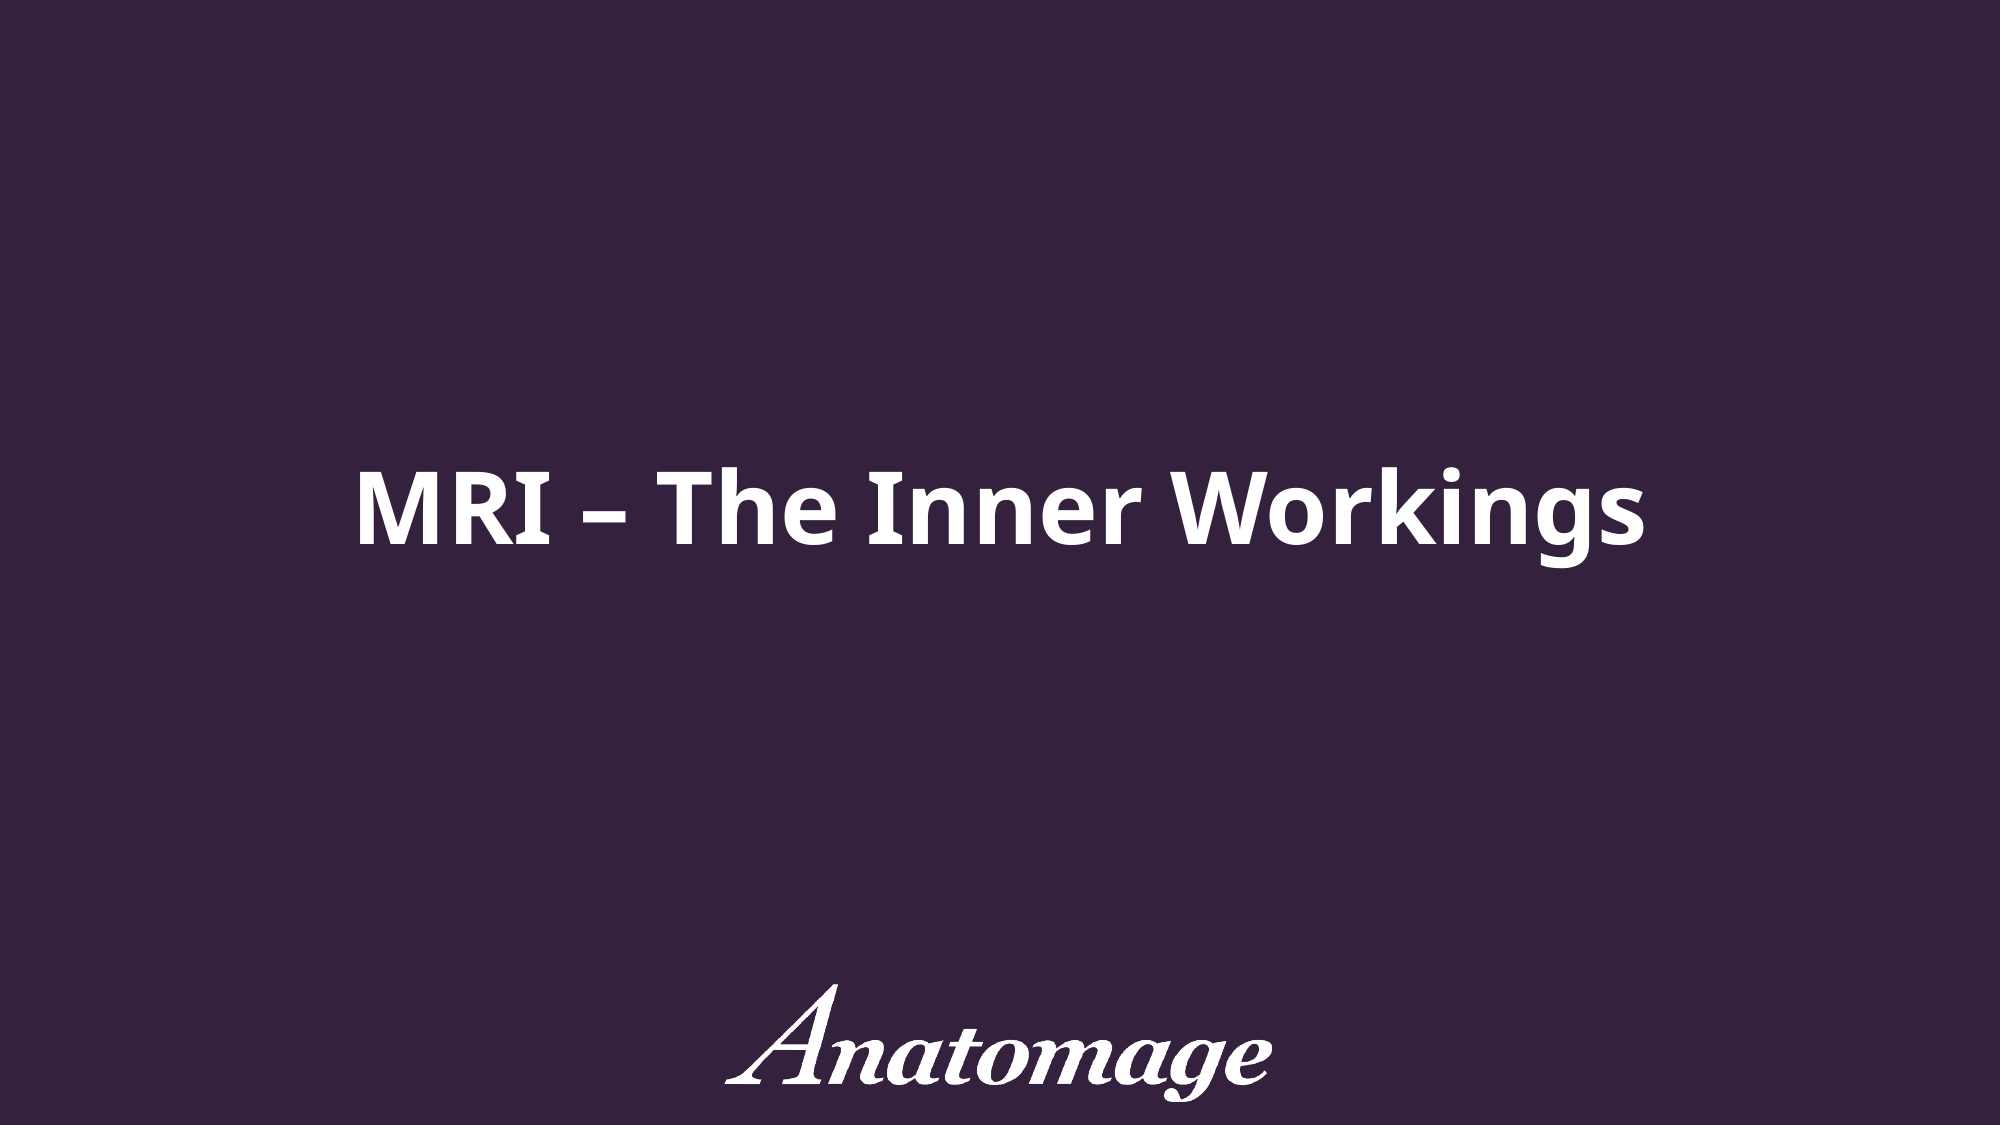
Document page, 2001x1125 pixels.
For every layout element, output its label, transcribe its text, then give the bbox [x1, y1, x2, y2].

text_box MRI – The Inner Workings [0, 450, 2000, 575]
picture [724, 984, 1272, 1102]
text_box [0, 974, 2000, 1125]
